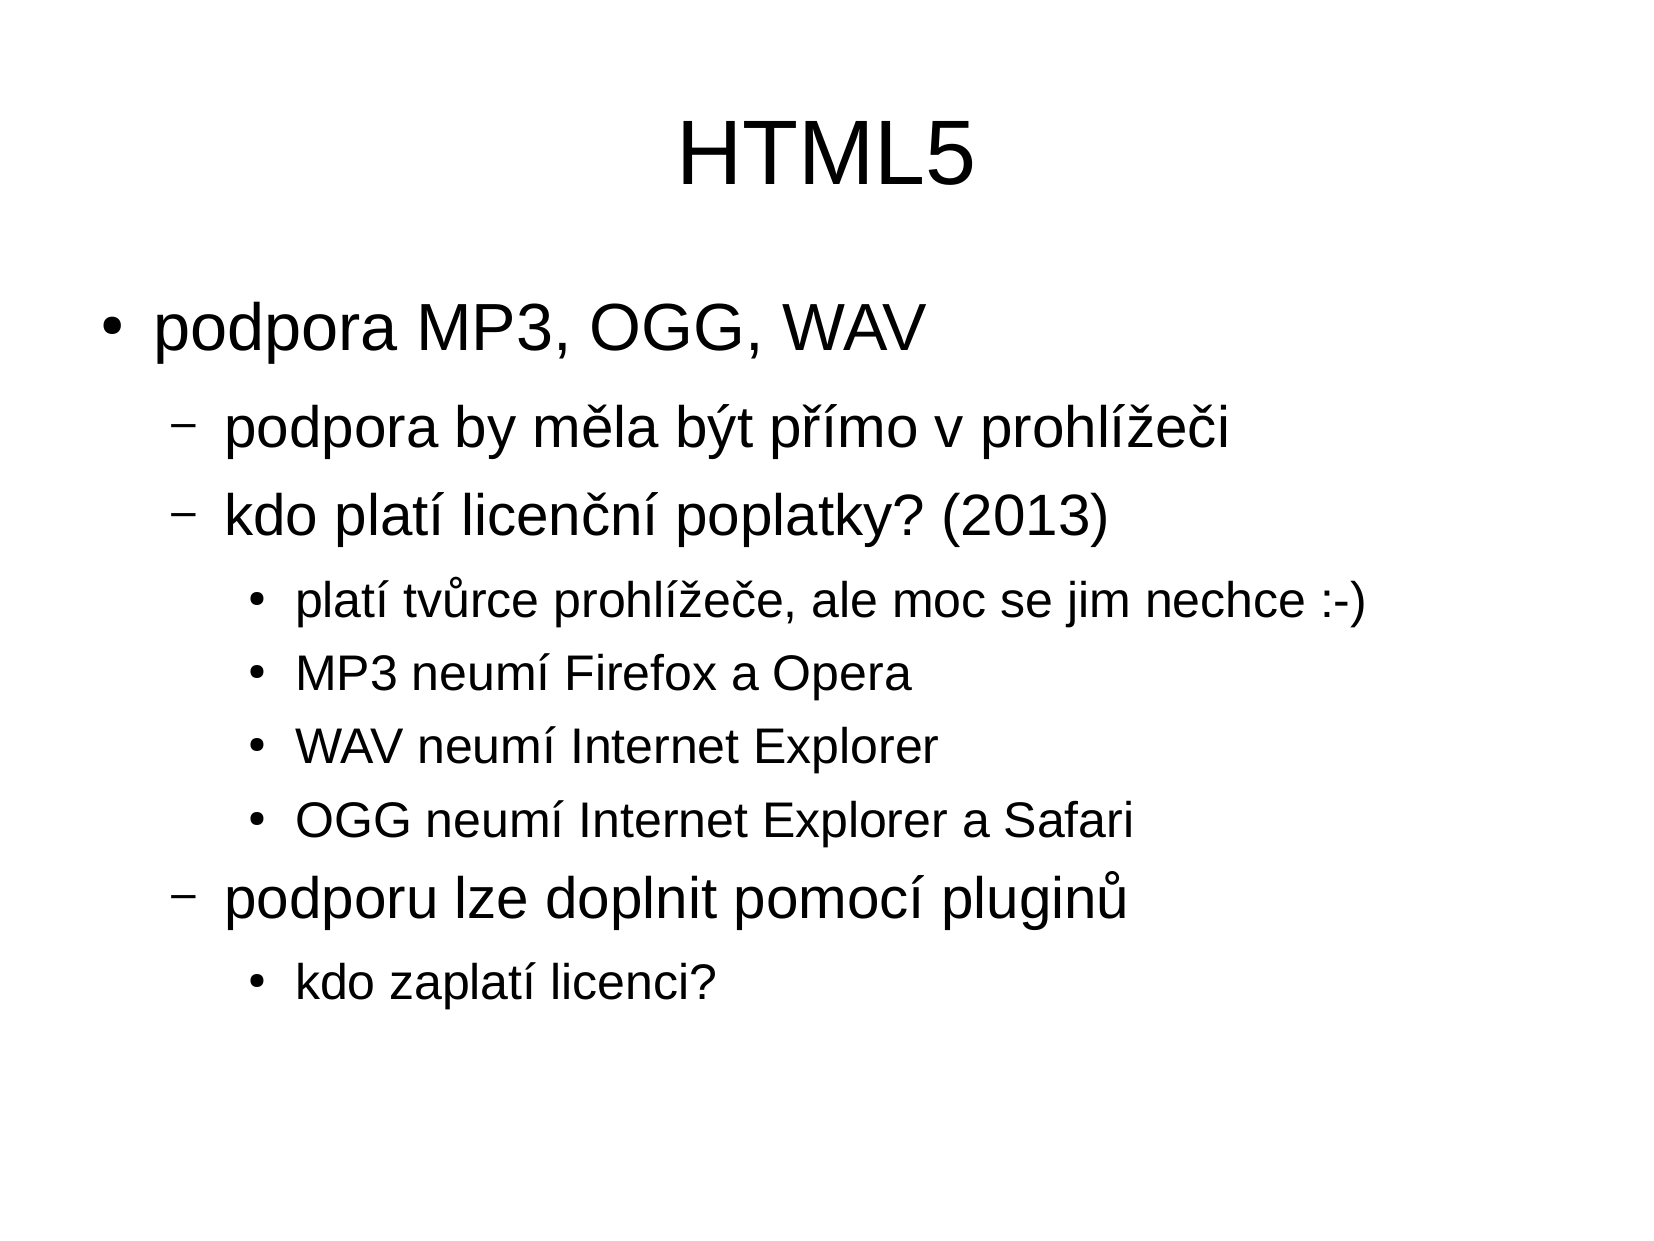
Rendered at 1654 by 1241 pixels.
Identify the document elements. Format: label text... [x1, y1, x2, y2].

title HTML5 [82, 49, 1571, 257]
list podpora MP3, OGG, WAV podpora by měla být přímo v prohlížeči kdo platí licenční poplatky? (2013) platí tvůrce prohlížeče, ale moc se jim nechce :-) MP3 neumí Firefox a Opera WAV neumí Internet Explorer OGG neumí Internet Explorer a Safari podporu lze doplnit pomocí pluginů kdo zaplatí licenci? [82, 290, 1571, 1158]
